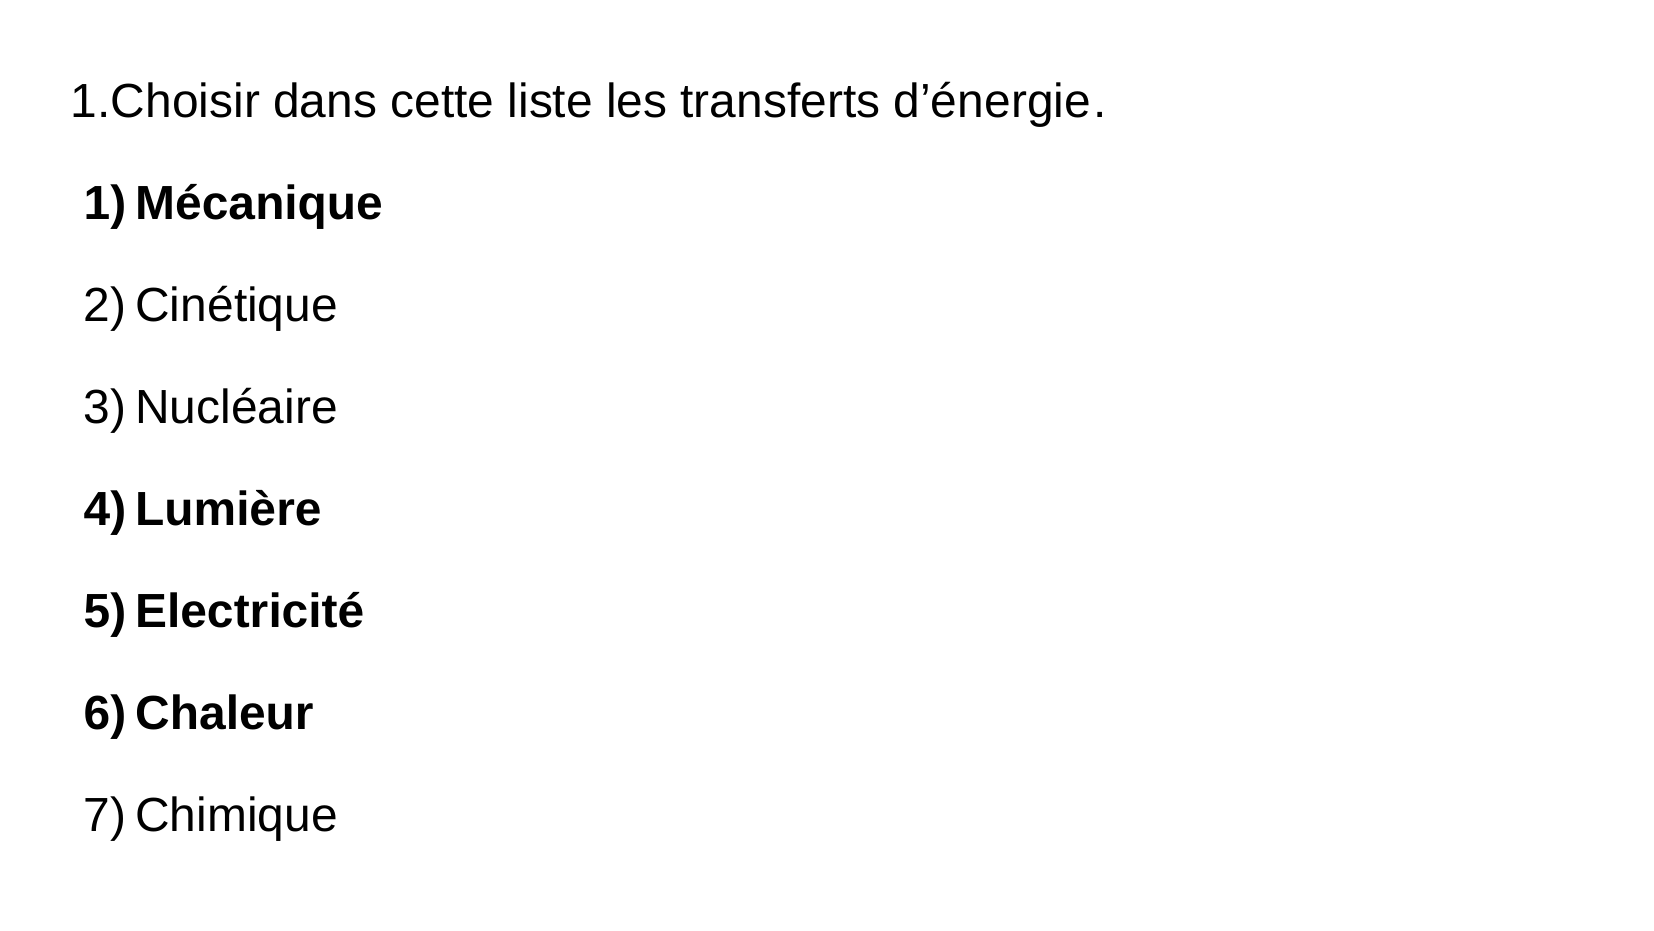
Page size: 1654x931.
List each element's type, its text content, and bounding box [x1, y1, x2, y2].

list 1.Choisir dans cette liste les transferts d’énergie. Mécanique Cinétique Nucléaire Lumière Electricité Chaleur Chimique [70, 47, 1560, 851]
